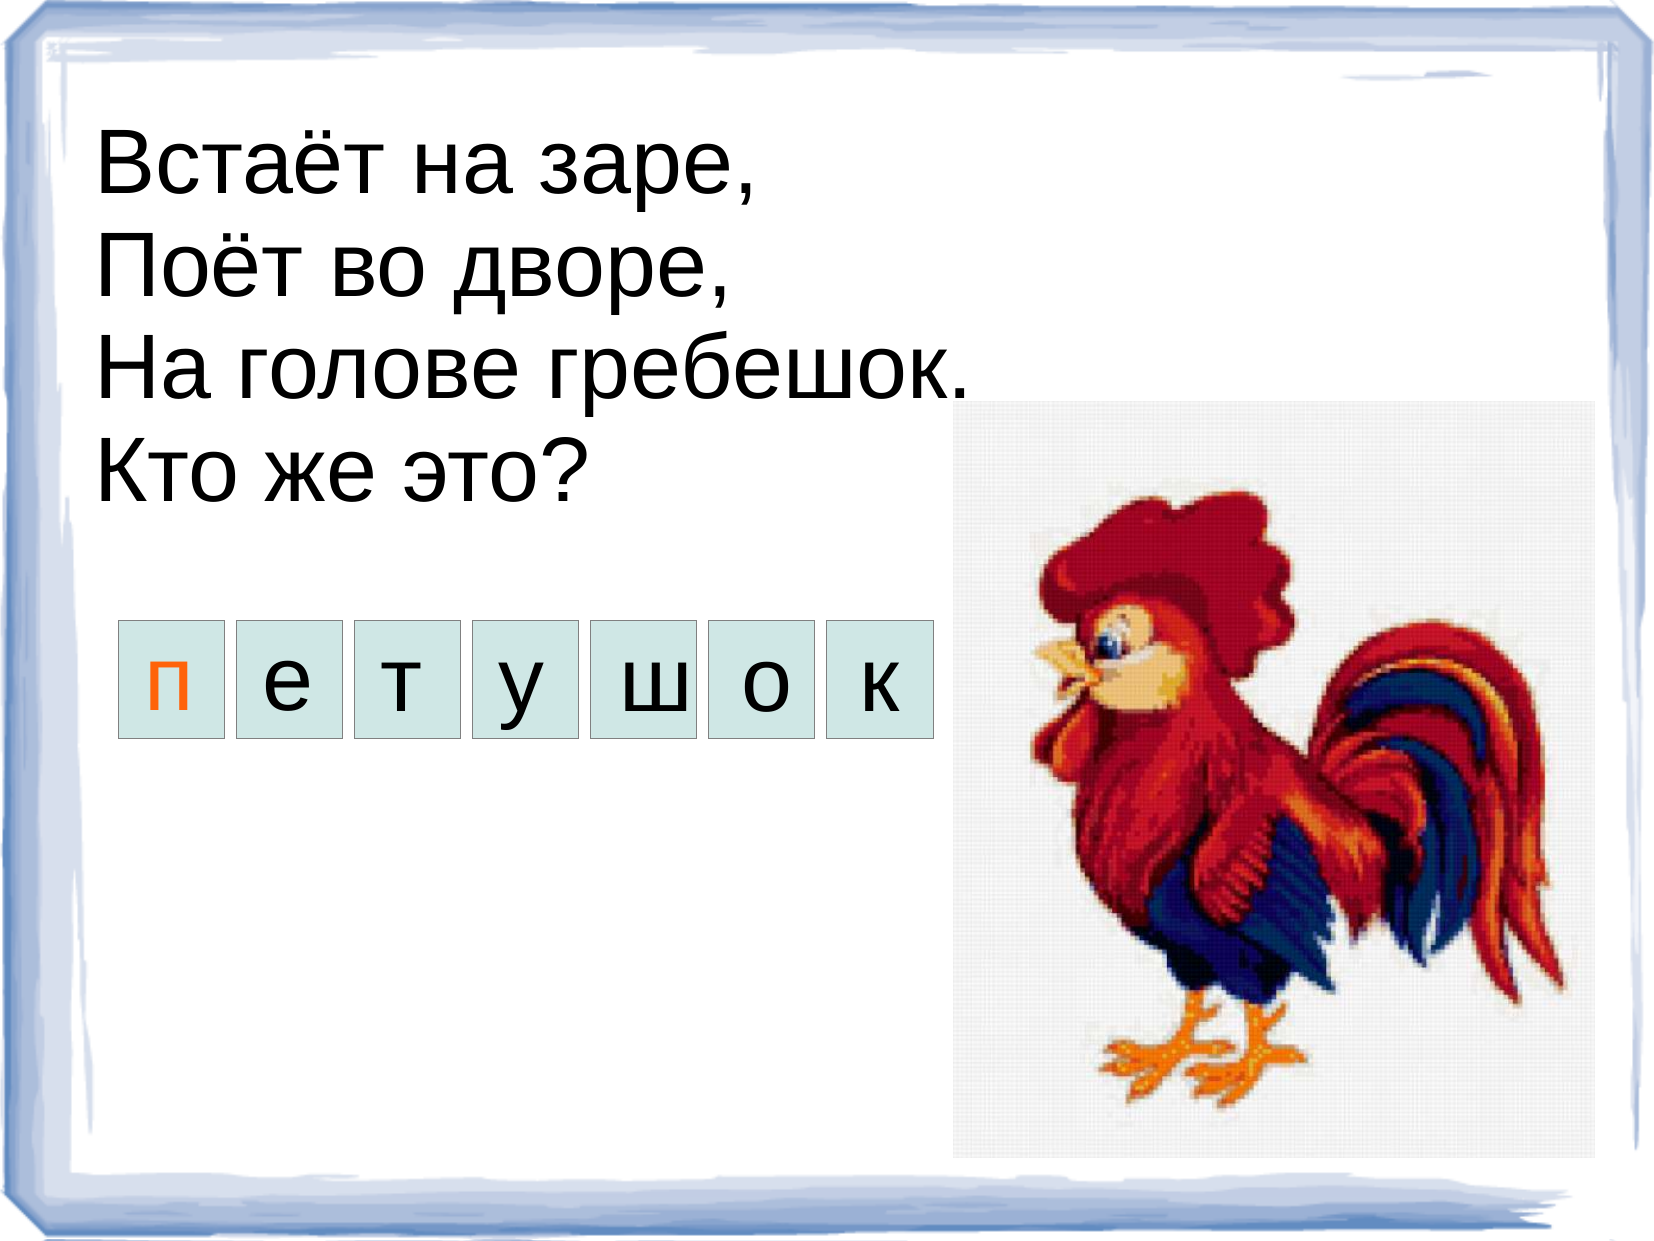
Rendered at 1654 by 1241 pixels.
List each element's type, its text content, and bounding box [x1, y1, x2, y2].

text_box [118, 620, 129, 739]
text_box к [844, 620, 915, 739]
text_box [808, 620, 815, 739]
text_box [826, 620, 844, 739]
text_box [354, 620, 366, 739]
text_box п [129, 620, 213, 739]
text_box [236, 620, 343, 739]
text_box [708, 620, 726, 739]
text_box Встаёт на заре, Поёт во дворе, На голове гребешок. Кто же это? [79, 103, 1533, 830]
text_box [560, 620, 579, 739]
text_box у [484, 620, 560, 739]
text_box е [248, 620, 329, 738]
text_box [915, 620, 934, 739]
text_box т [366, 620, 438, 739]
text_box о [726, 620, 808, 739]
text_box [472, 620, 484, 739]
text_box [438, 620, 461, 739]
picture [0, 0, 1654, 1241]
text_box [213, 620, 225, 739]
text_box ш [604, 620, 708, 739]
text_box [590, 620, 604, 739]
